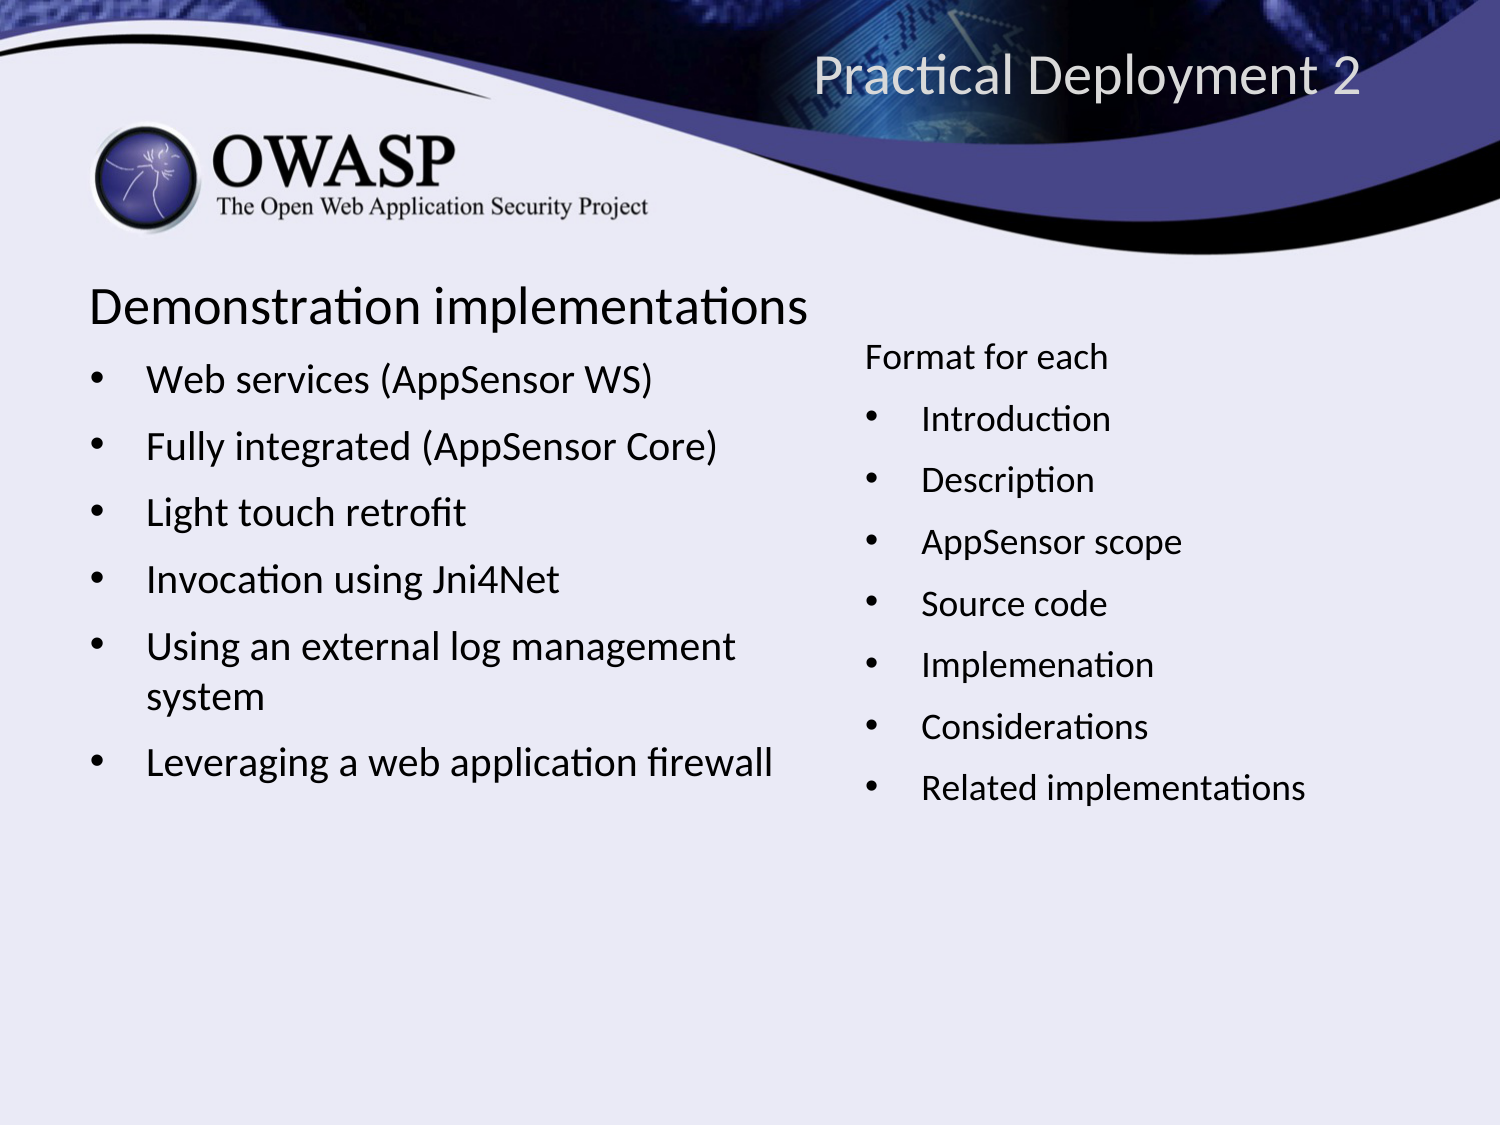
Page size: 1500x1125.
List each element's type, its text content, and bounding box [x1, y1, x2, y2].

title Practical Deployment 2 [699, 0, 1476, 149]
list Format for each Introduction Description AppSensor scope Source code Implemenation Considerations Related implementations [850, 262, 1497, 1018]
list Demonstration implementations Web services (AppSensor WS) Fully integrated (AppSensor Core) Light touch retrofit Invocation using Jni4Net Using an external log management system Leveraging a web application firewall [75, 262, 827, 1018]
picture [0, 0, 1500, 1125]
